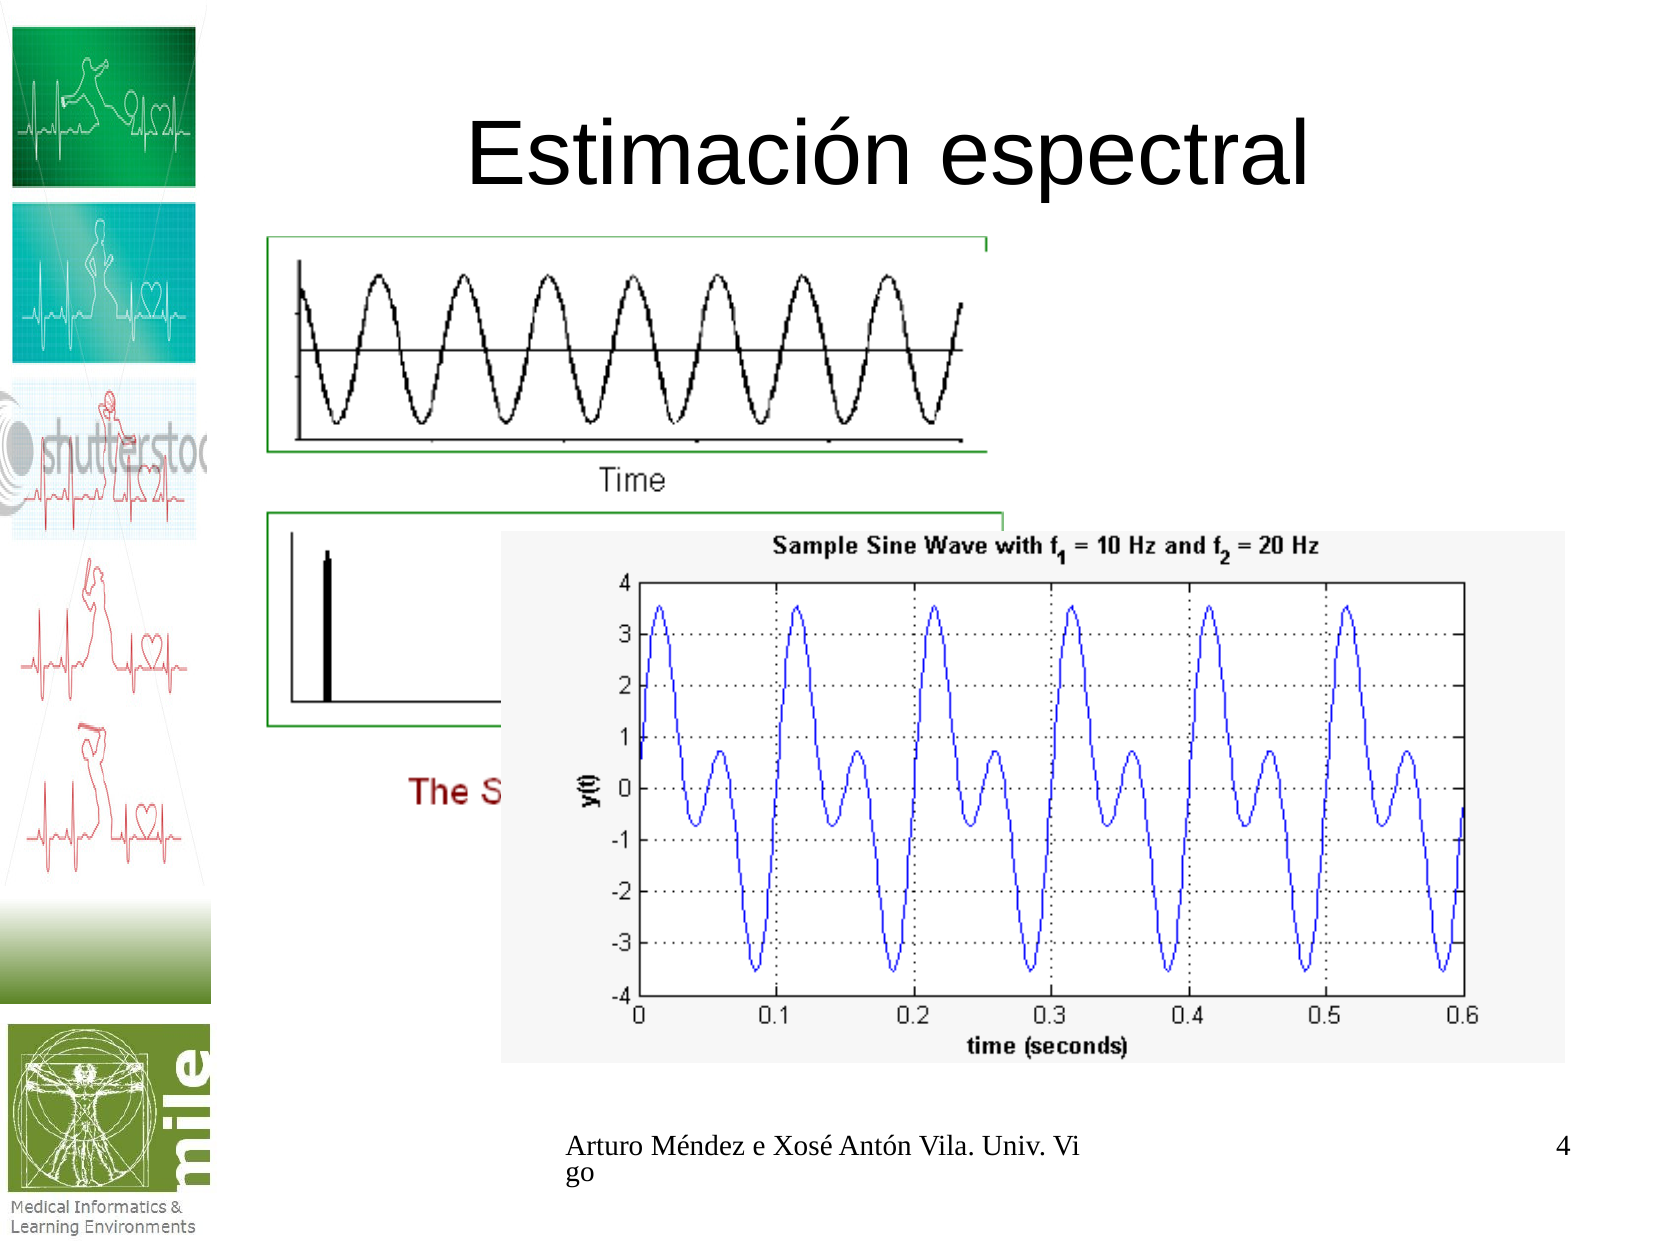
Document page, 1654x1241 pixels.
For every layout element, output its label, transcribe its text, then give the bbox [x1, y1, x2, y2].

picture [0, 1008, 228, 1241]
title Estimación espectral [206, 49, 1571, 257]
picture [265, 236, 1565, 1063]
picture [0, 0, 207, 886]
